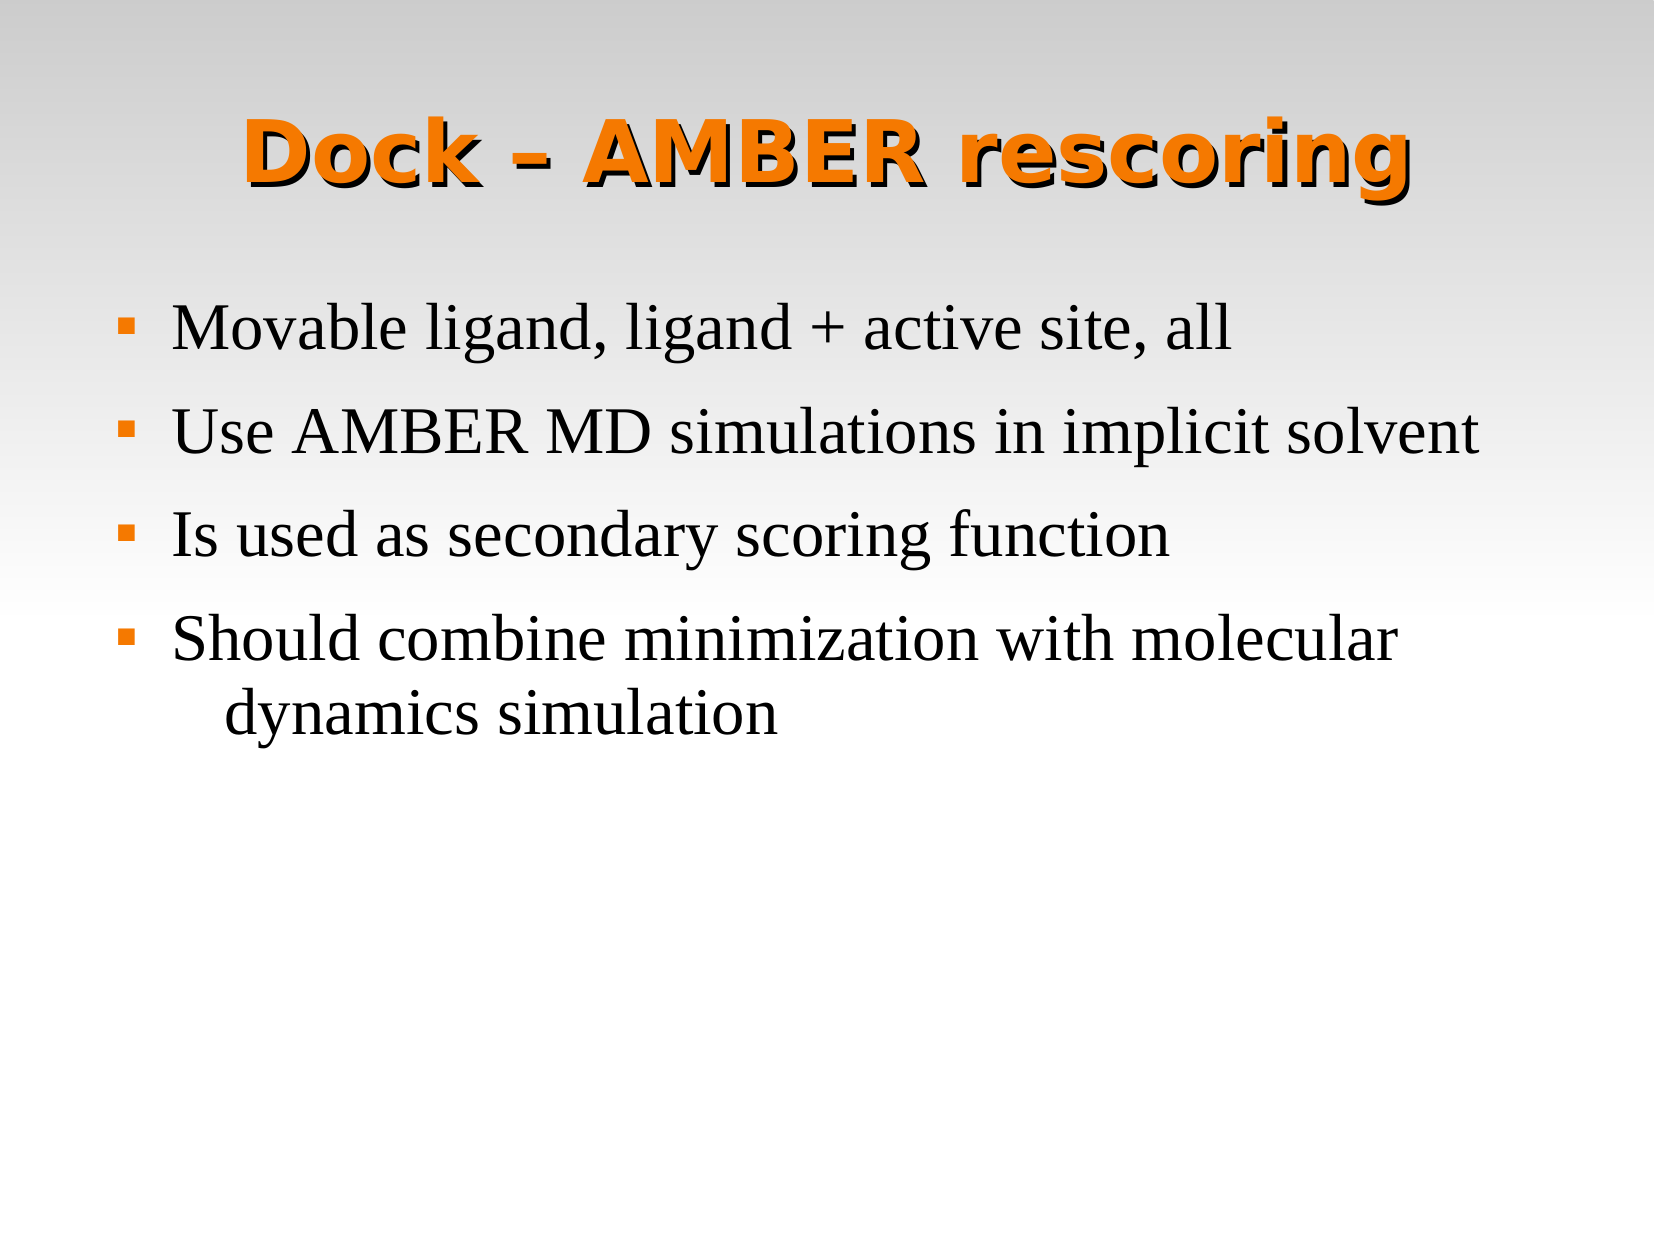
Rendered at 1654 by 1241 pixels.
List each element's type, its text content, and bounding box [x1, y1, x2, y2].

title Dock – AMBER rescoring [82, 49, 1571, 257]
list Movable ligand, ligand + active site, all Use AMBER MD simulations in implicit solvent Is used as secondary scoring function Should combine minimization with molecular dynamics simulation [82, 290, 1571, 1109]
